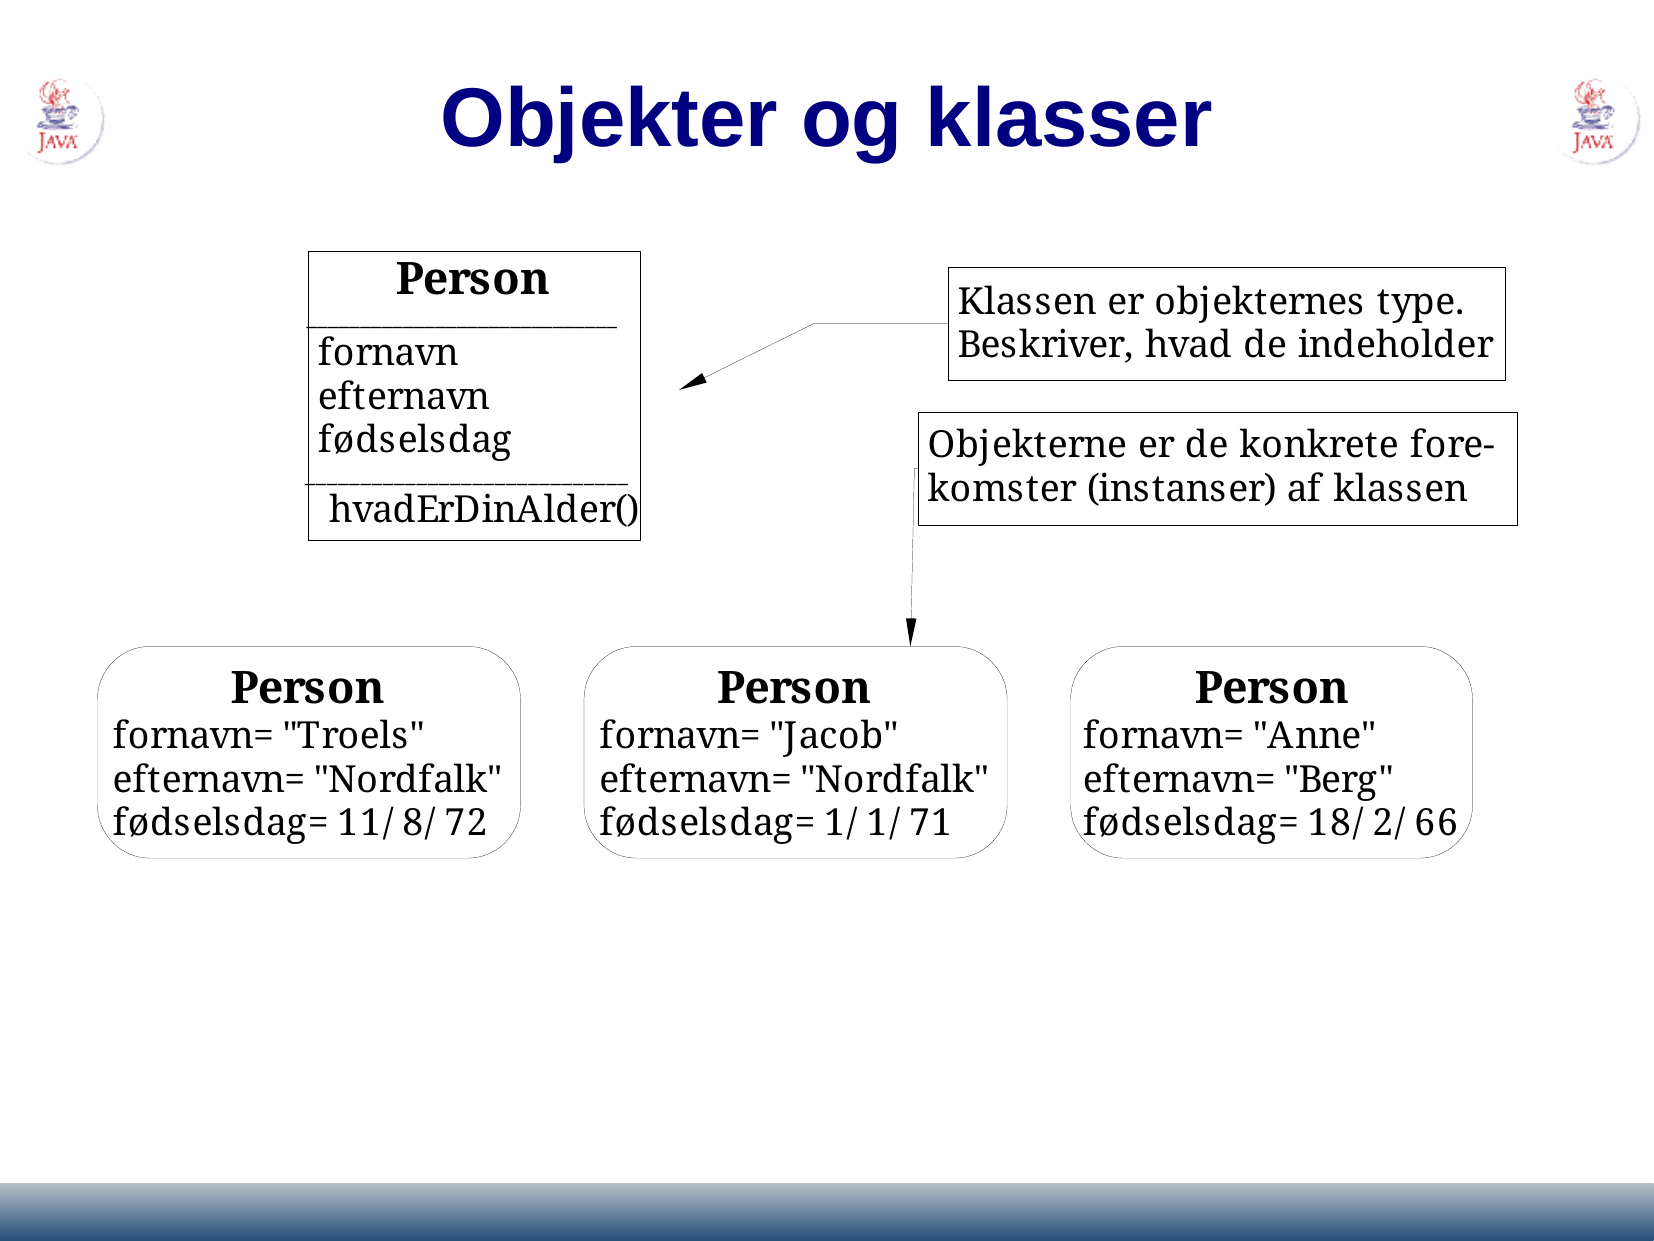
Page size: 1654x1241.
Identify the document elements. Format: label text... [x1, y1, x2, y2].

picture [1549, 71, 1645, 169]
picture [10, 71, 105, 169]
chart [85, 239, 1545, 869]
title Objekter og klasser [105, 14, 1549, 222]
